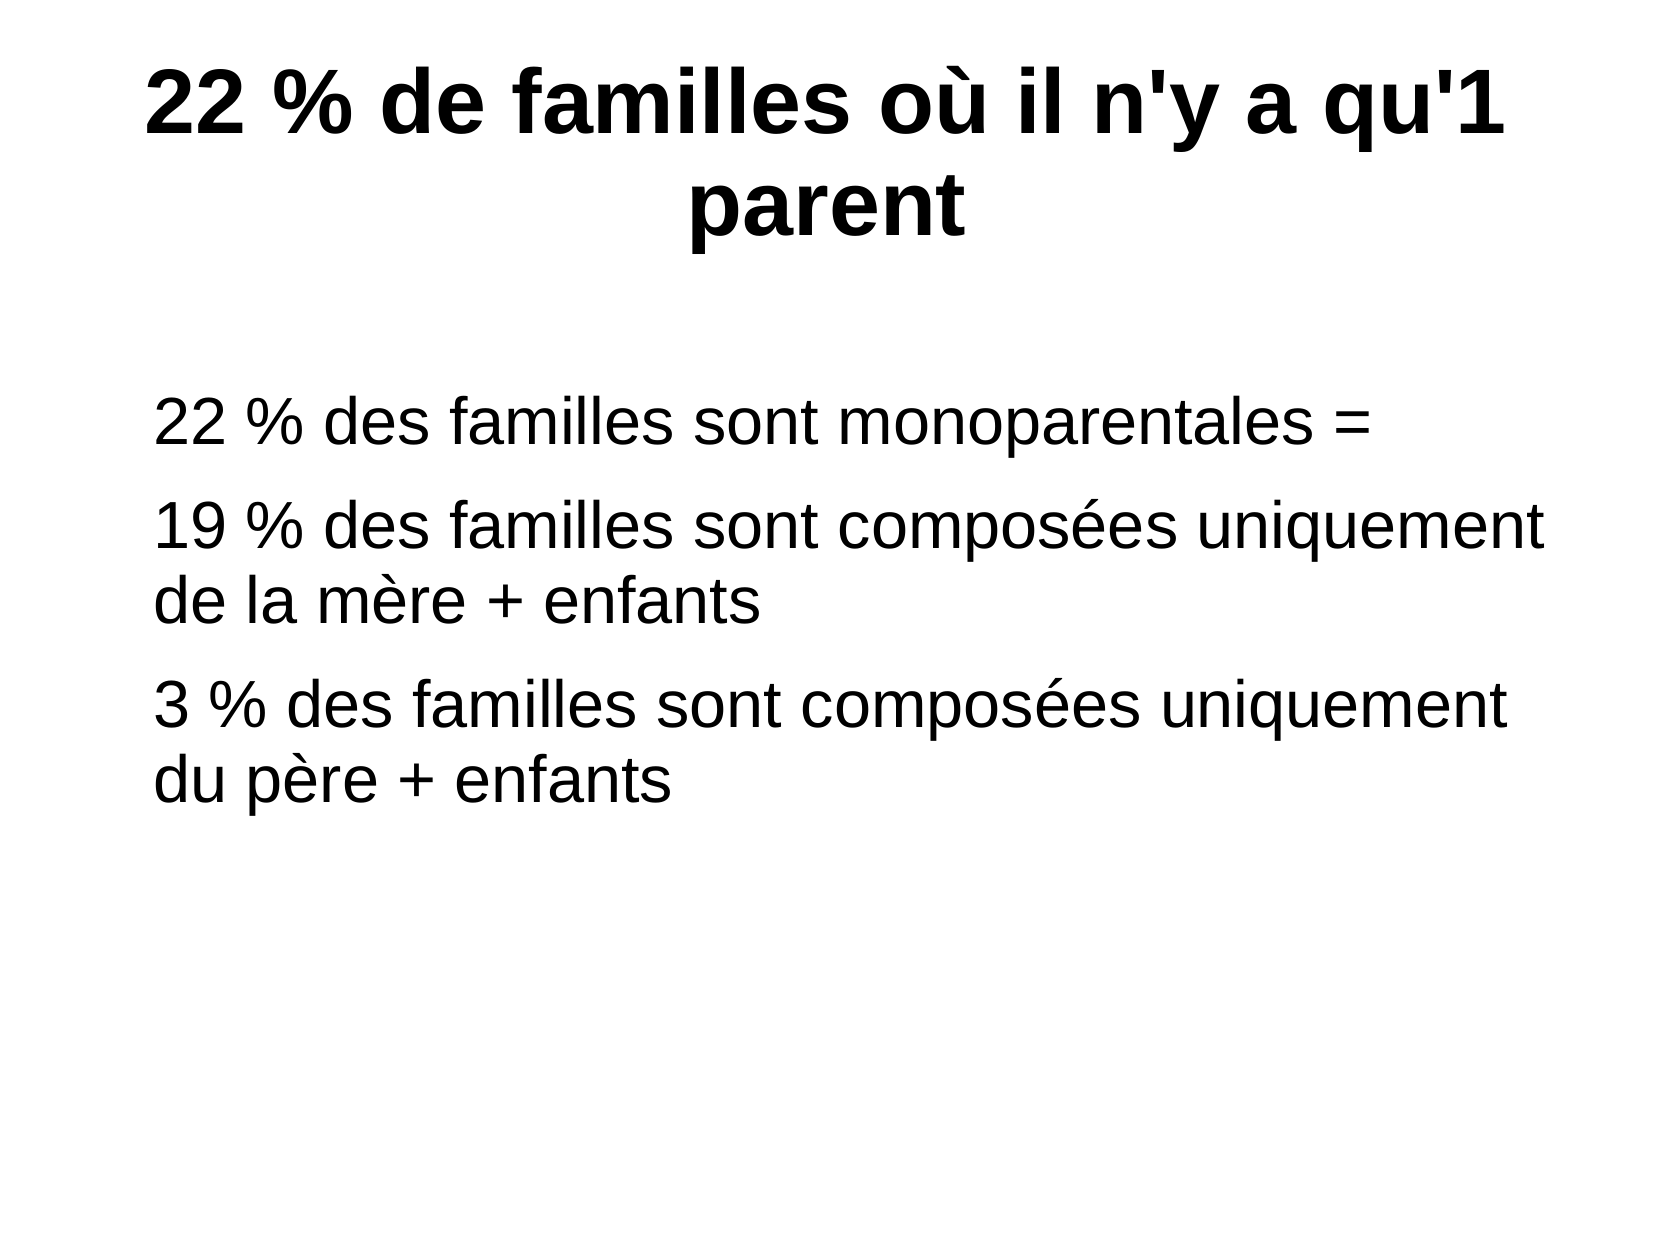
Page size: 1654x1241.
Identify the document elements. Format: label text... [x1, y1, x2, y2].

title 22 % de familles où il n'y a qu'1 parent [82, 49, 1571, 257]
list 22 % des familles sont monoparentales = 19 % des familles sont composées uniquement de la mère + enfants 3 % des familles sont composées uniquement du père + enfants [82, 383, 1571, 1109]
